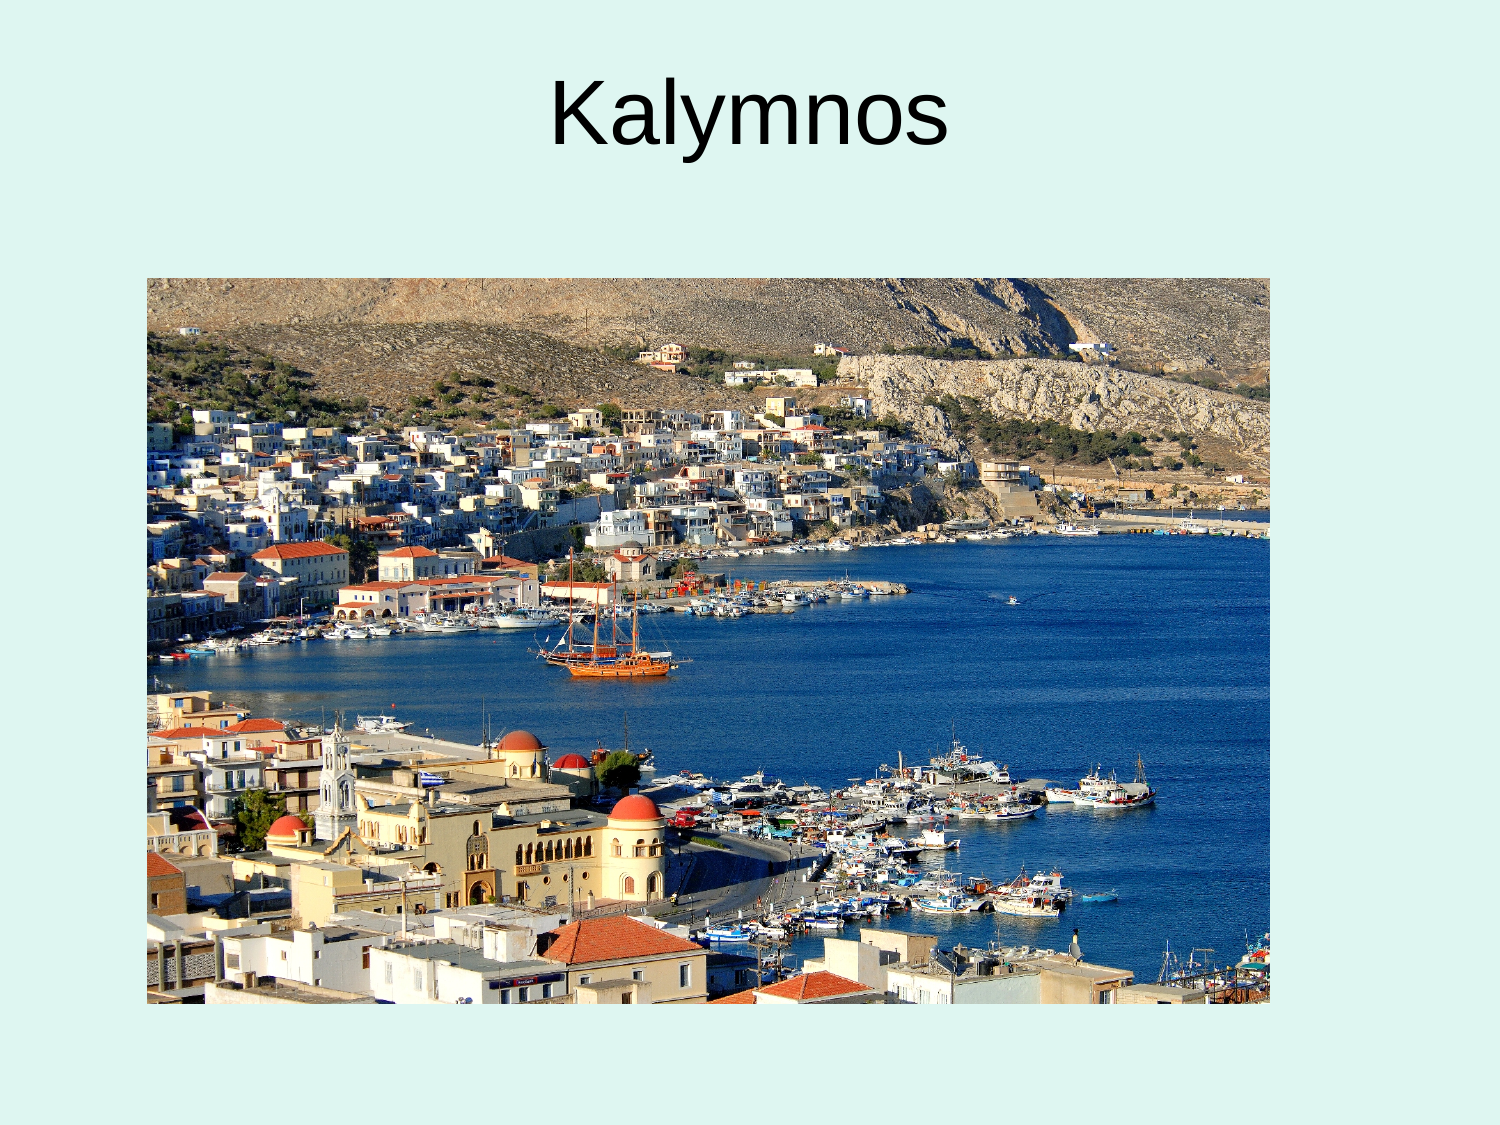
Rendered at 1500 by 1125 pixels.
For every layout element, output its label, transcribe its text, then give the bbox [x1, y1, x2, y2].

title Kalymnos [75, 45, 1425, 233]
picture [147, 278, 1270, 1004]
list [75, 262, 1425, 1005]
